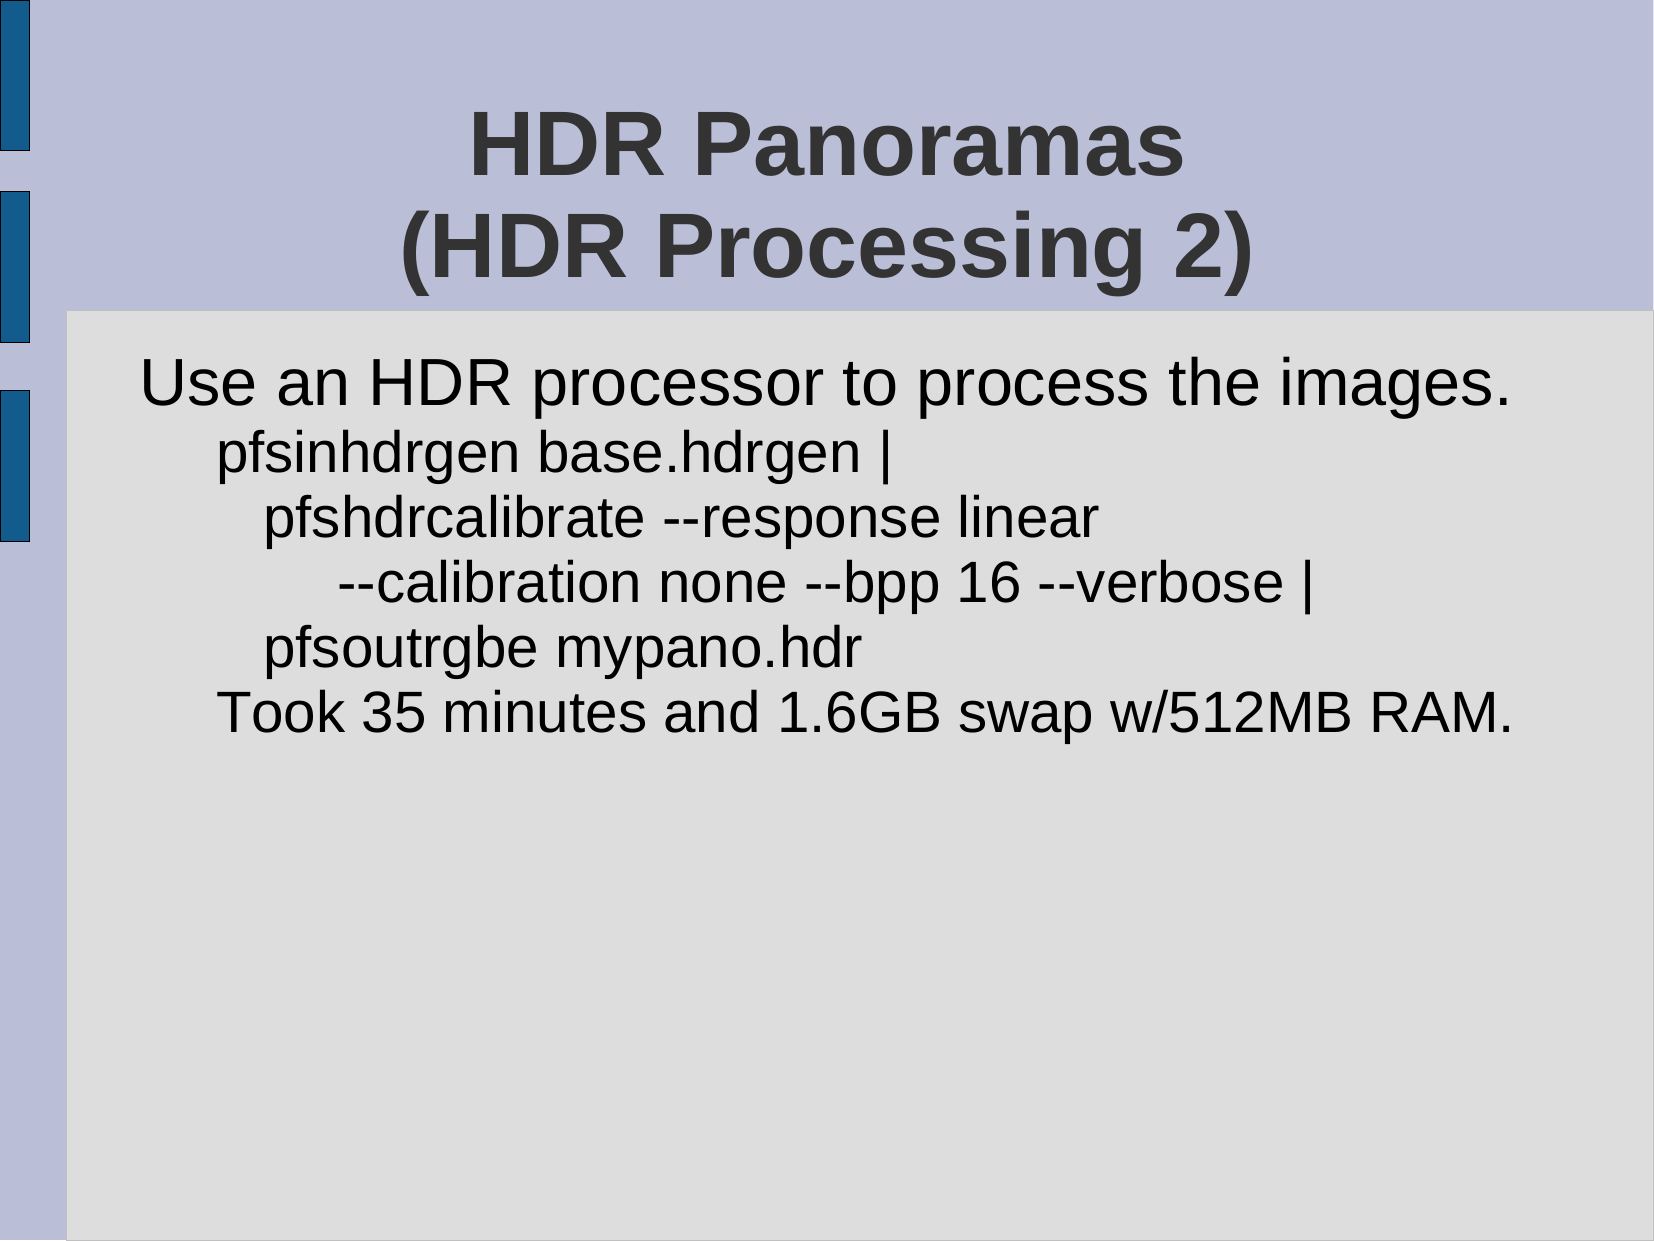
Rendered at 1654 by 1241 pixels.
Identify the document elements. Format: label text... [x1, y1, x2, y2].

title HDR Panoramas (HDR Processing 2) [121, 91, 1534, 299]
list Use an HDR processor to process the images. pfsinhdrgen base.hdrgen | pfshdrcalibrate --response linear --calibration none --bpp 16 --verbose | pfsoutrgbe mypano.hdr Took 35 minutes and 1.6GB swap w/512MB RAM. [121, 344, 1534, 1127]
